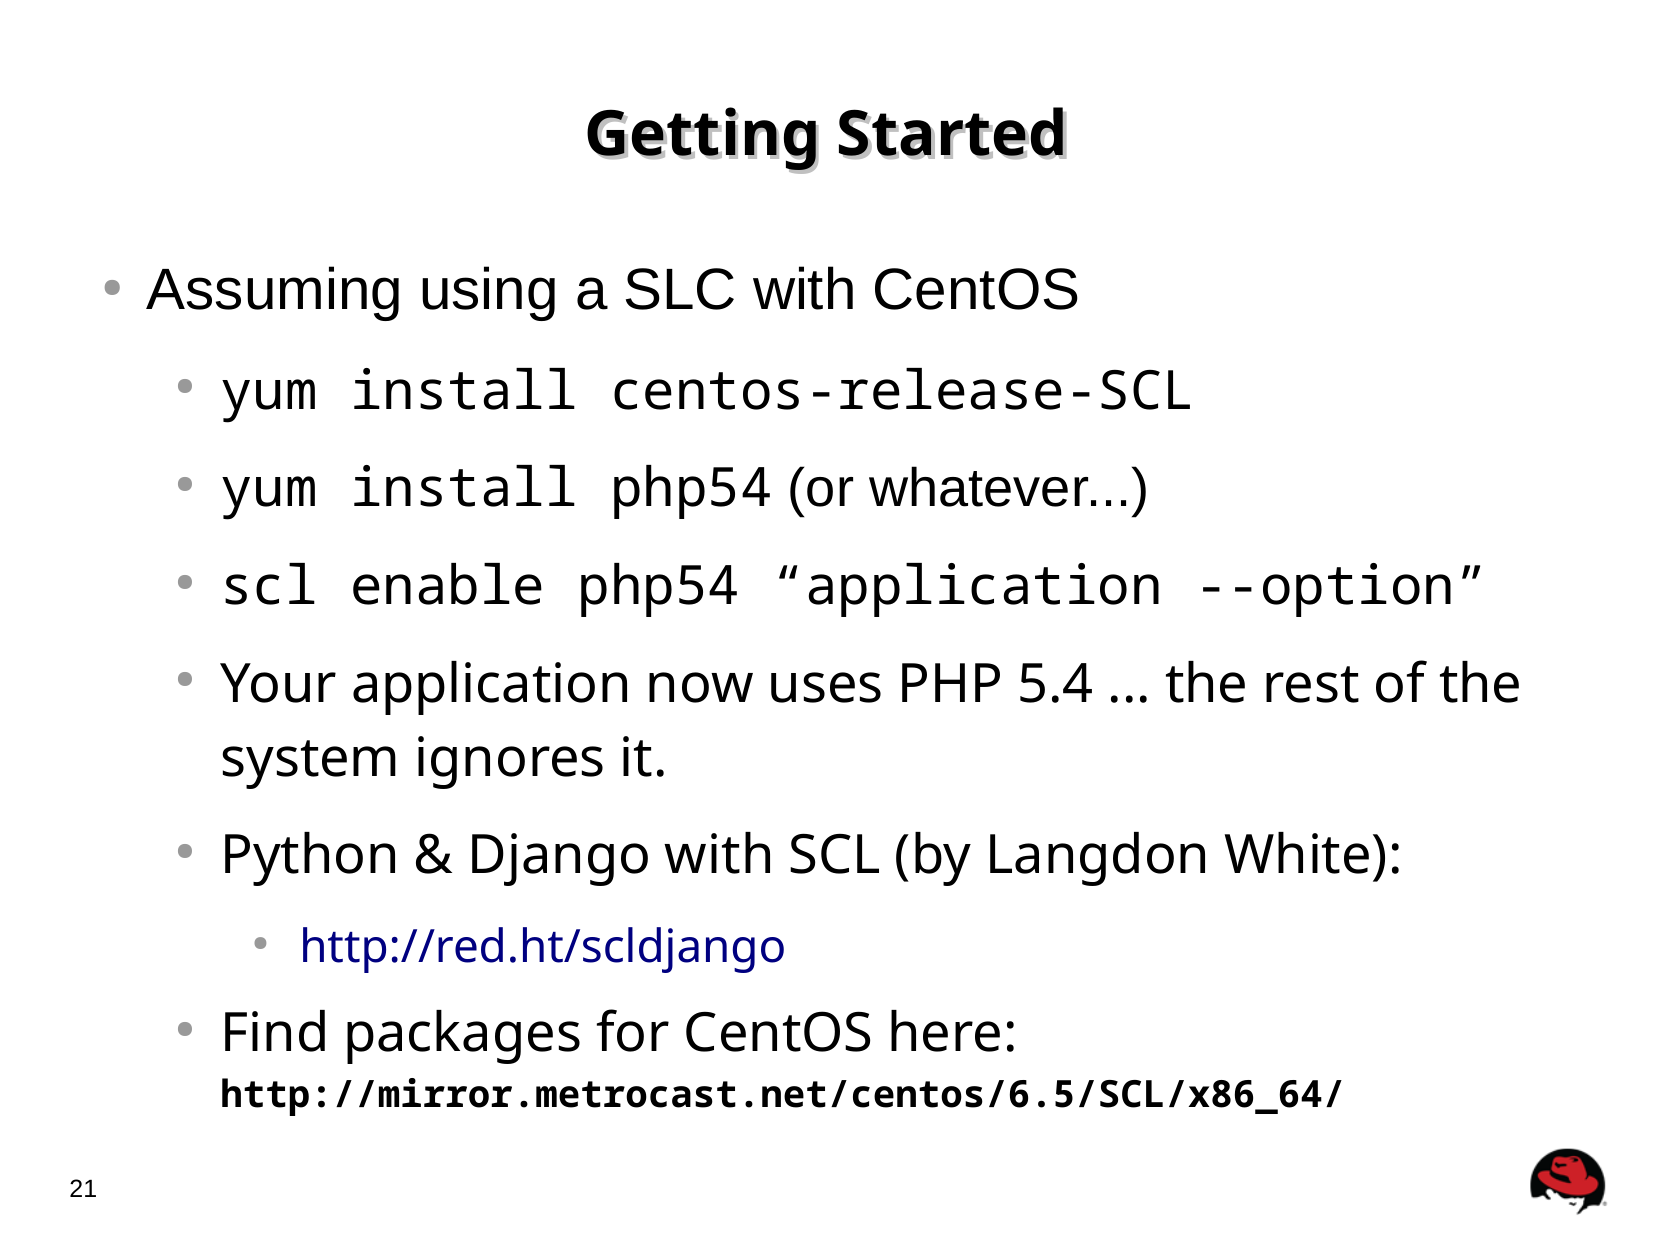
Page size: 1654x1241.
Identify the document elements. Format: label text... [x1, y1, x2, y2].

list Assuming using a SLC with CentOS yum install centos-release-SCL yum install php54 (or whatever...) scl enable php54 “application --option” Your application now uses PHP 5.4 ... the rest of the system ignores it. Python & Django with SCL (by Langdon White): http://red.ht/scldjango Find packages for CentOS here: http://mirror.metrocast.net/centos/6.5/SCL/x86_64/ [86, 256, 1576, 1051]
picture [1529, 1146, 1613, 1224]
title Getting Started [82, 37, 1571, 226]
